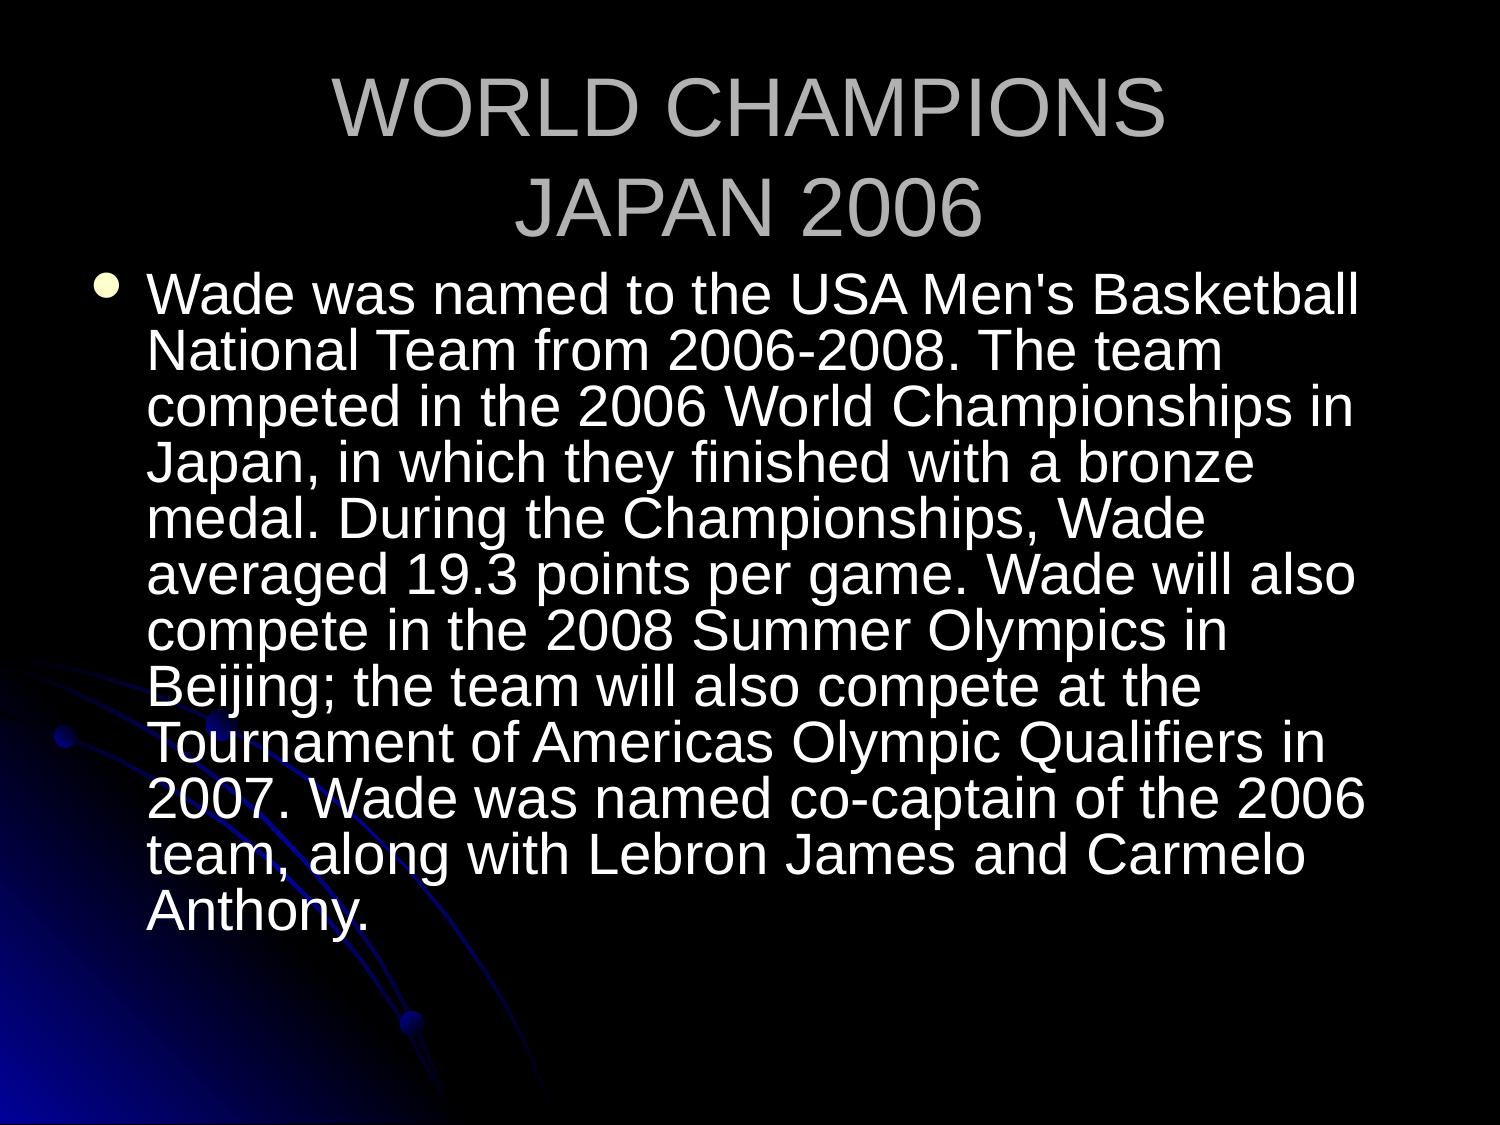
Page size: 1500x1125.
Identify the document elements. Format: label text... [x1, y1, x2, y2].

list Wade was named to the USA Men's Basketball National Team from 2006-2008. The team competed in the 2006 World Championships in Japan, in which they finished with a bronze medal. During the Championships, Wade averaged 19.3 points per game. Wade will also compete in the 2008 Summer Olympics in Beijing; the team will also compete at the Tournament of Americas Olympic Qualifiers in 2007. Wade was named co-captain of the 2006 team, along with Lebron James and Carmelo Anthony. [75, 262, 1425, 1006]
title WORLD CHAMPIONS JAPAN 2006 [75, 45, 1425, 233]
